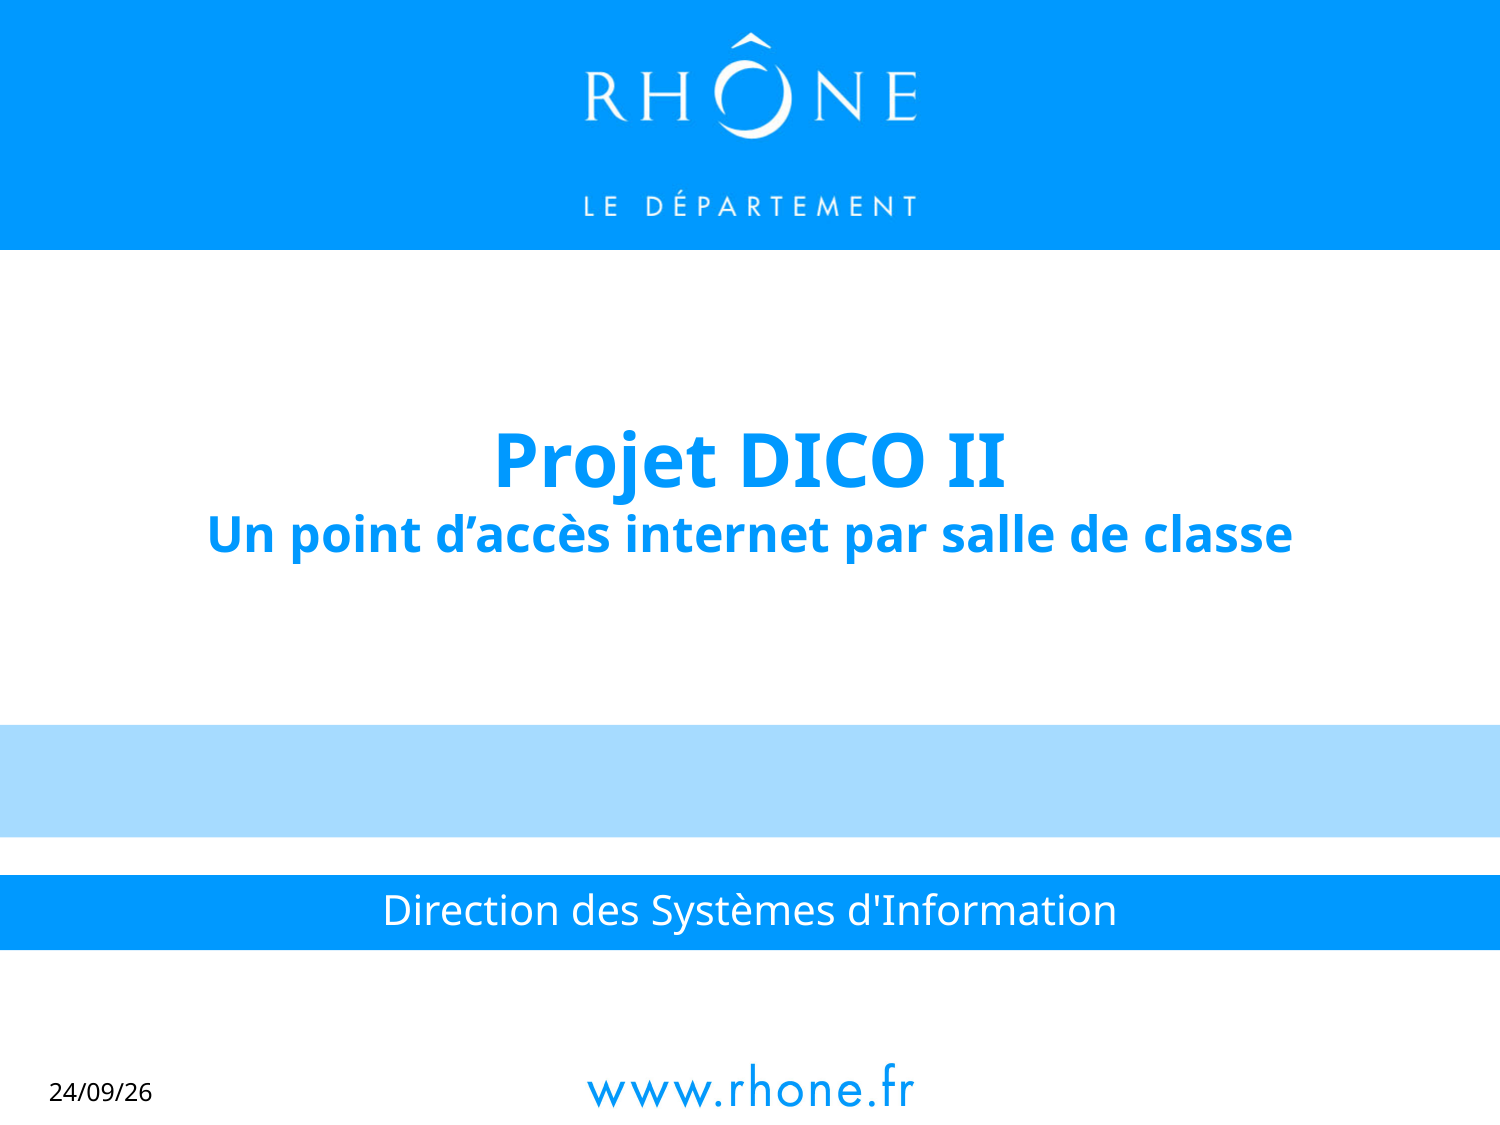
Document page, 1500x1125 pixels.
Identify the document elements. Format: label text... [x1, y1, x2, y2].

title Projet DICO II Un point d’accès internet par salle de classe [0, 249, 1500, 726]
picture [0, 0, 1500, 249]
picture [585, 1061, 916, 1109]
